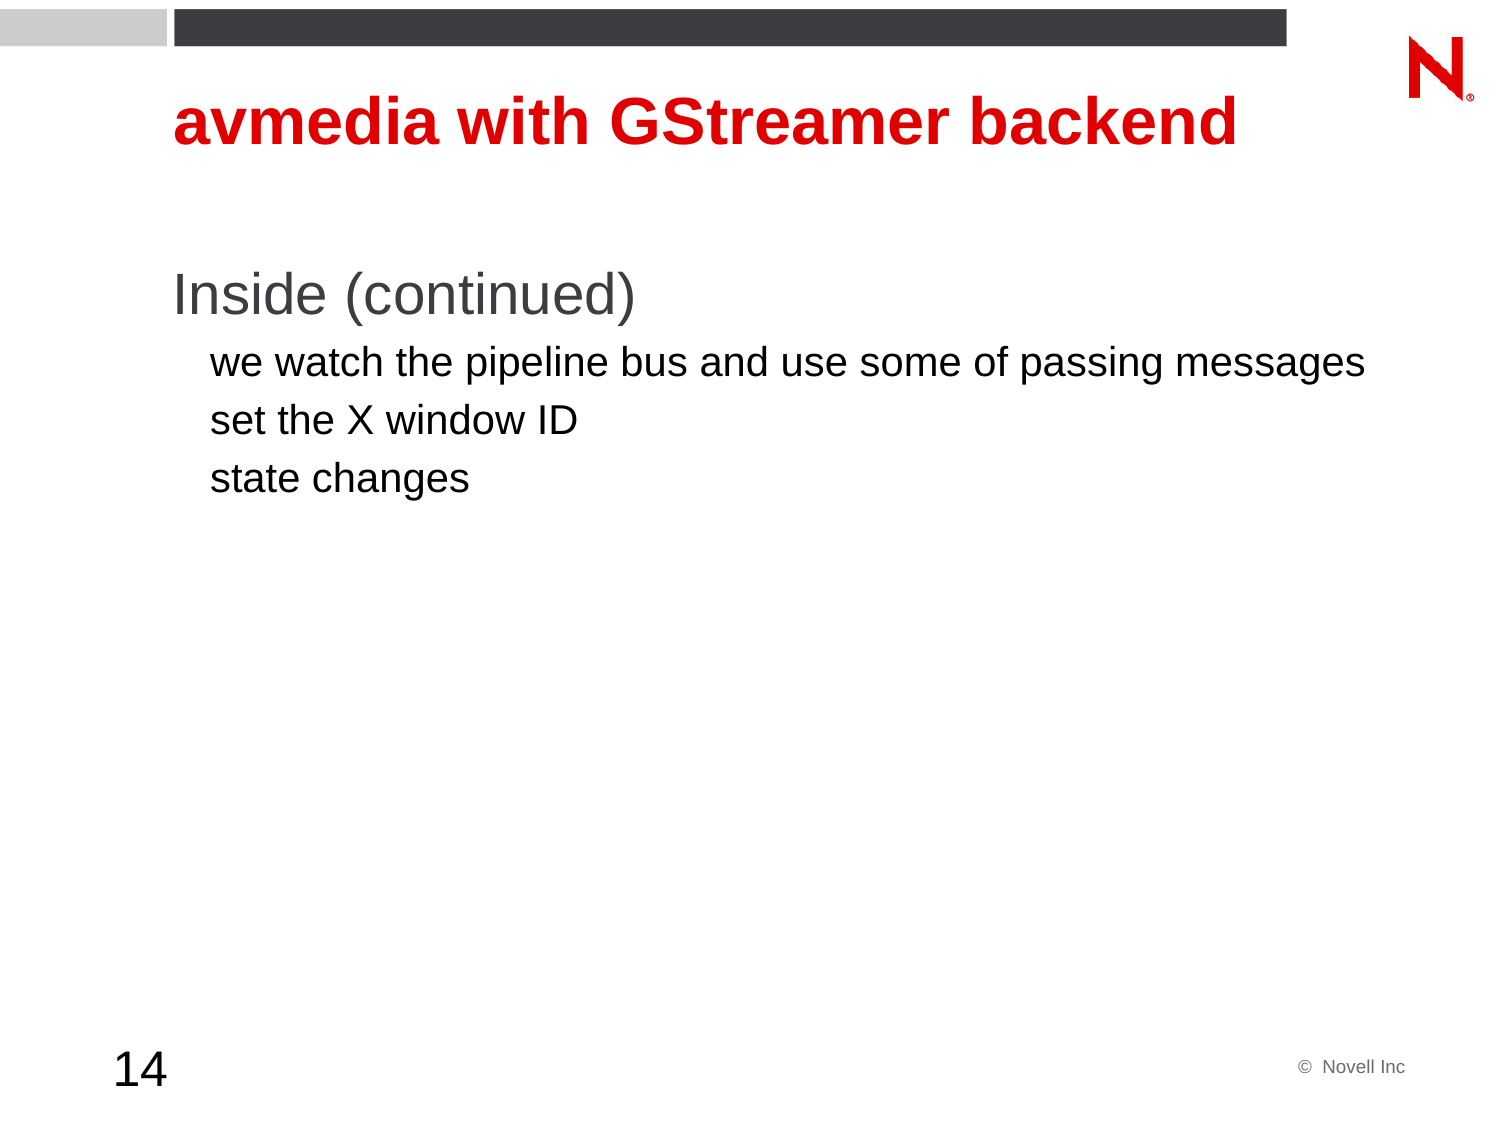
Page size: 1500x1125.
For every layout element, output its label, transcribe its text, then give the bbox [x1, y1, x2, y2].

picture [1404, 32, 1477, 105]
list Inside (continued) we watch the pipeline bus and use some of passing messages set the X window ID state changes [172, 246, 1413, 977]
title avmedia with GStreamer backend [173, 41, 1395, 205]
